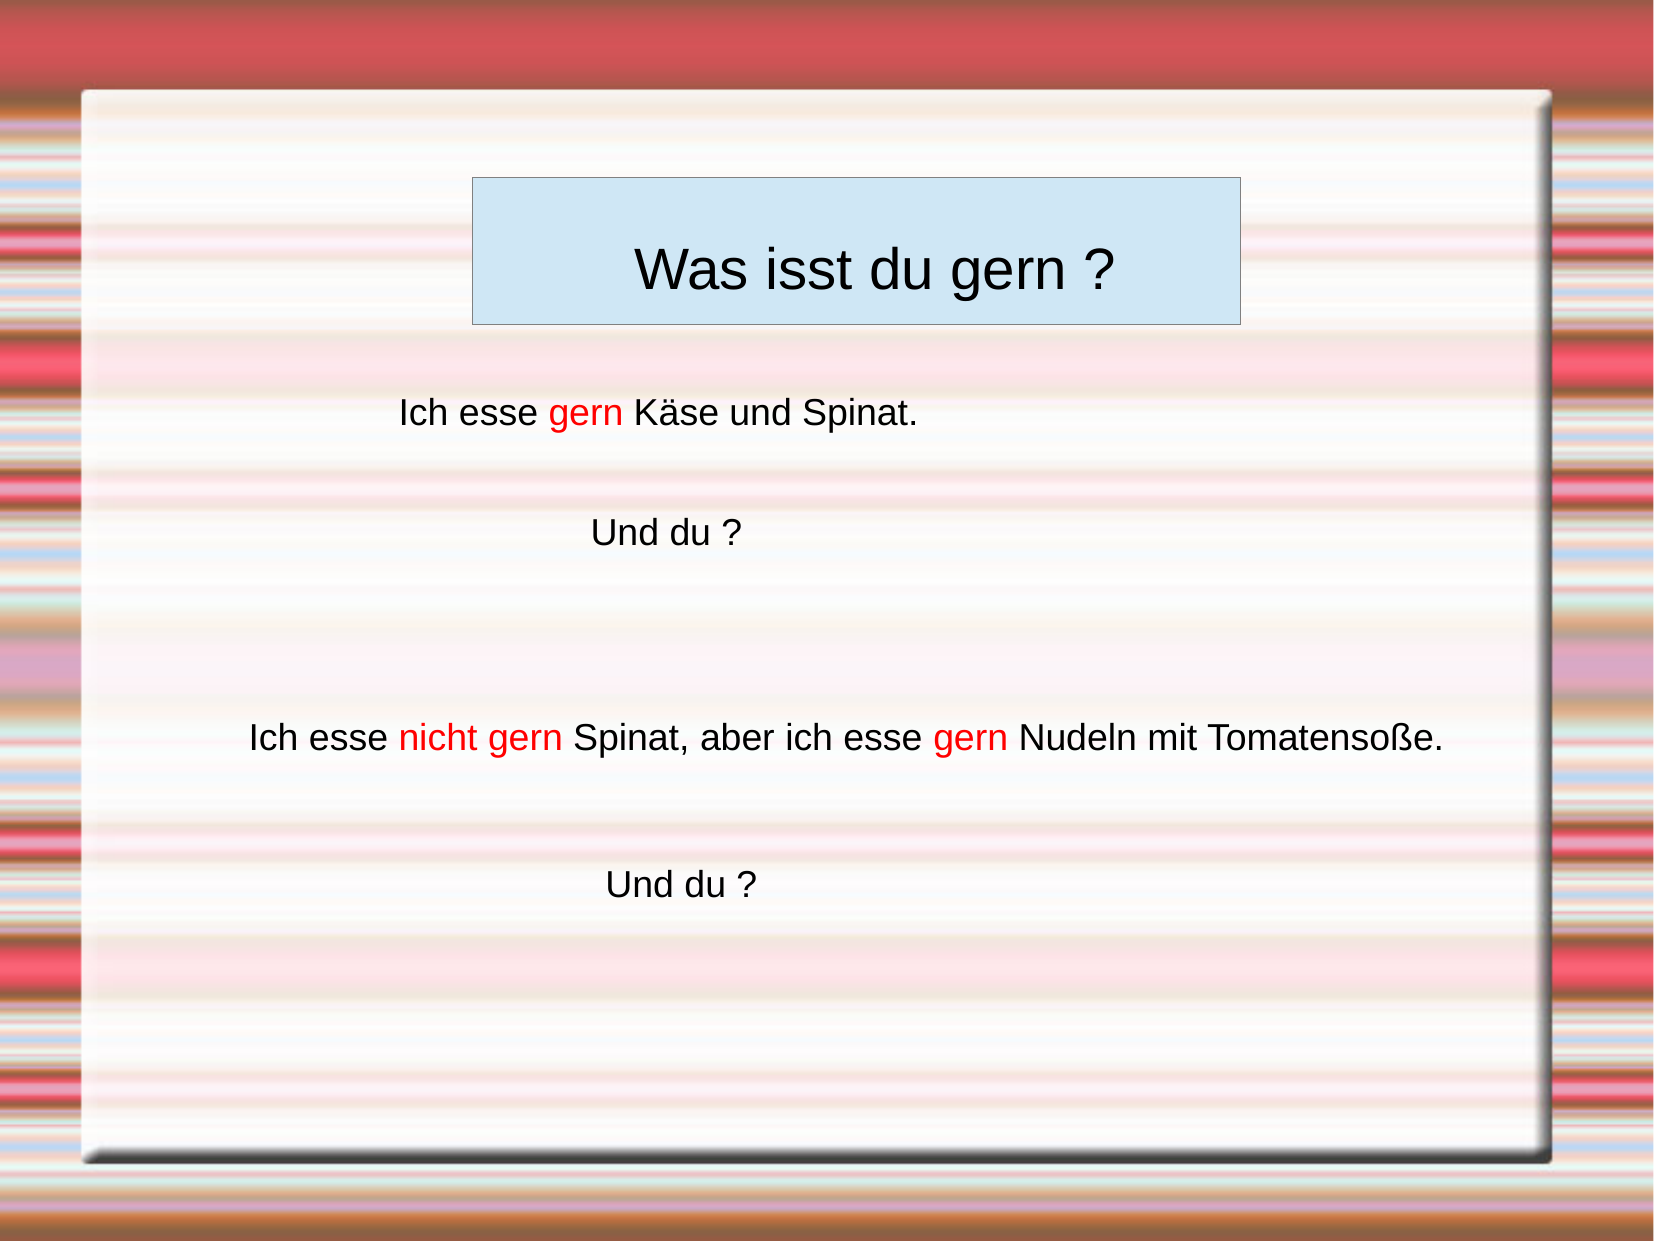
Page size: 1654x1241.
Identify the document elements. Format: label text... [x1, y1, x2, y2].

text_box Und du ? [590, 856, 783, 914]
picture [0, 0, 1654, 1241]
text_box Und du ? [575, 504, 768, 562]
text_box Ich esse nicht gern Spinat, aber ich esse gern Nudeln mit Tomatensoße. [233, 708, 1470, 766]
text_box [472, 177, 1241, 325]
text_box Was isst du gern ? [620, 229, 1148, 310]
text_box Ich esse gern Käse und Spinat. [383, 383, 934, 441]
